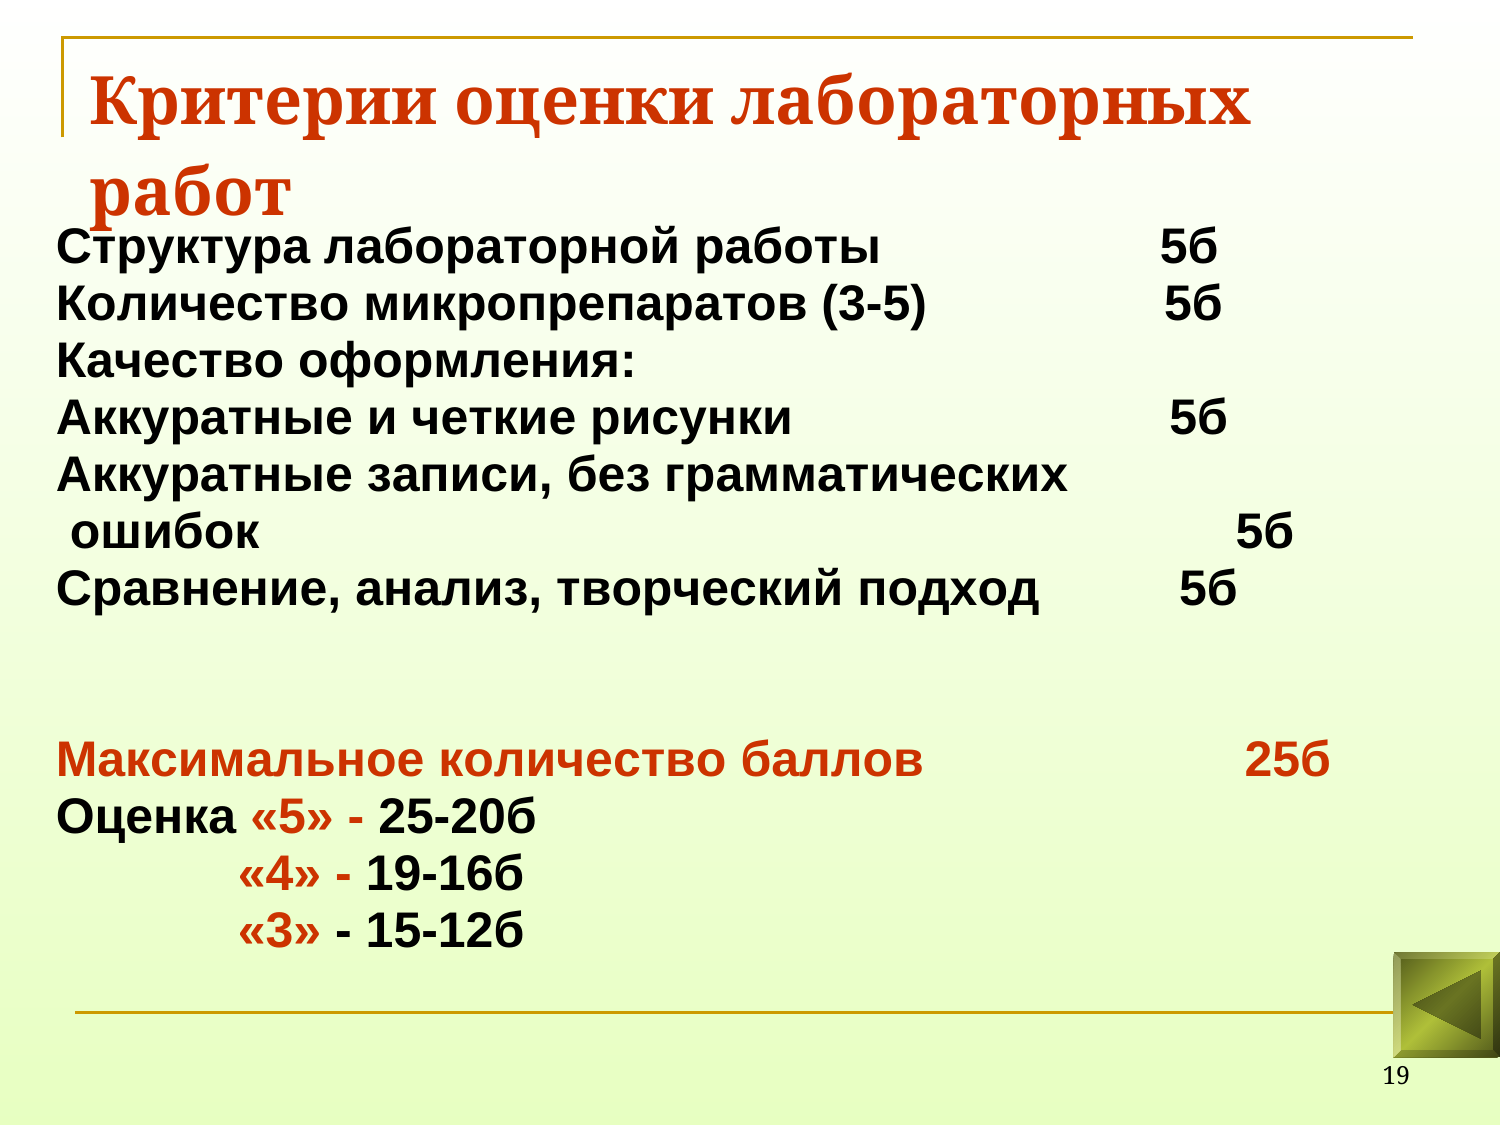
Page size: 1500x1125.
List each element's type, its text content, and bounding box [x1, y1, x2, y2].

text_box [1394, 952, 1500, 1058]
title Критерии оценки лабораторных работ [75, 45, 1426, 173]
list Структура лабораторной работы 5б Количество микропрепаратов (3-5) 5б Качество оформления: Аккуратные и четкие рисунки 5б Аккуратные записи, без грамматических ошибок 5б Сравнение, анализ, творческий подход 5б Максимальное количество баллов 25б Оценка «5» - 25-20б «4» - 19-16б «3» - 15-12б [41, 219, 1392, 1054]
